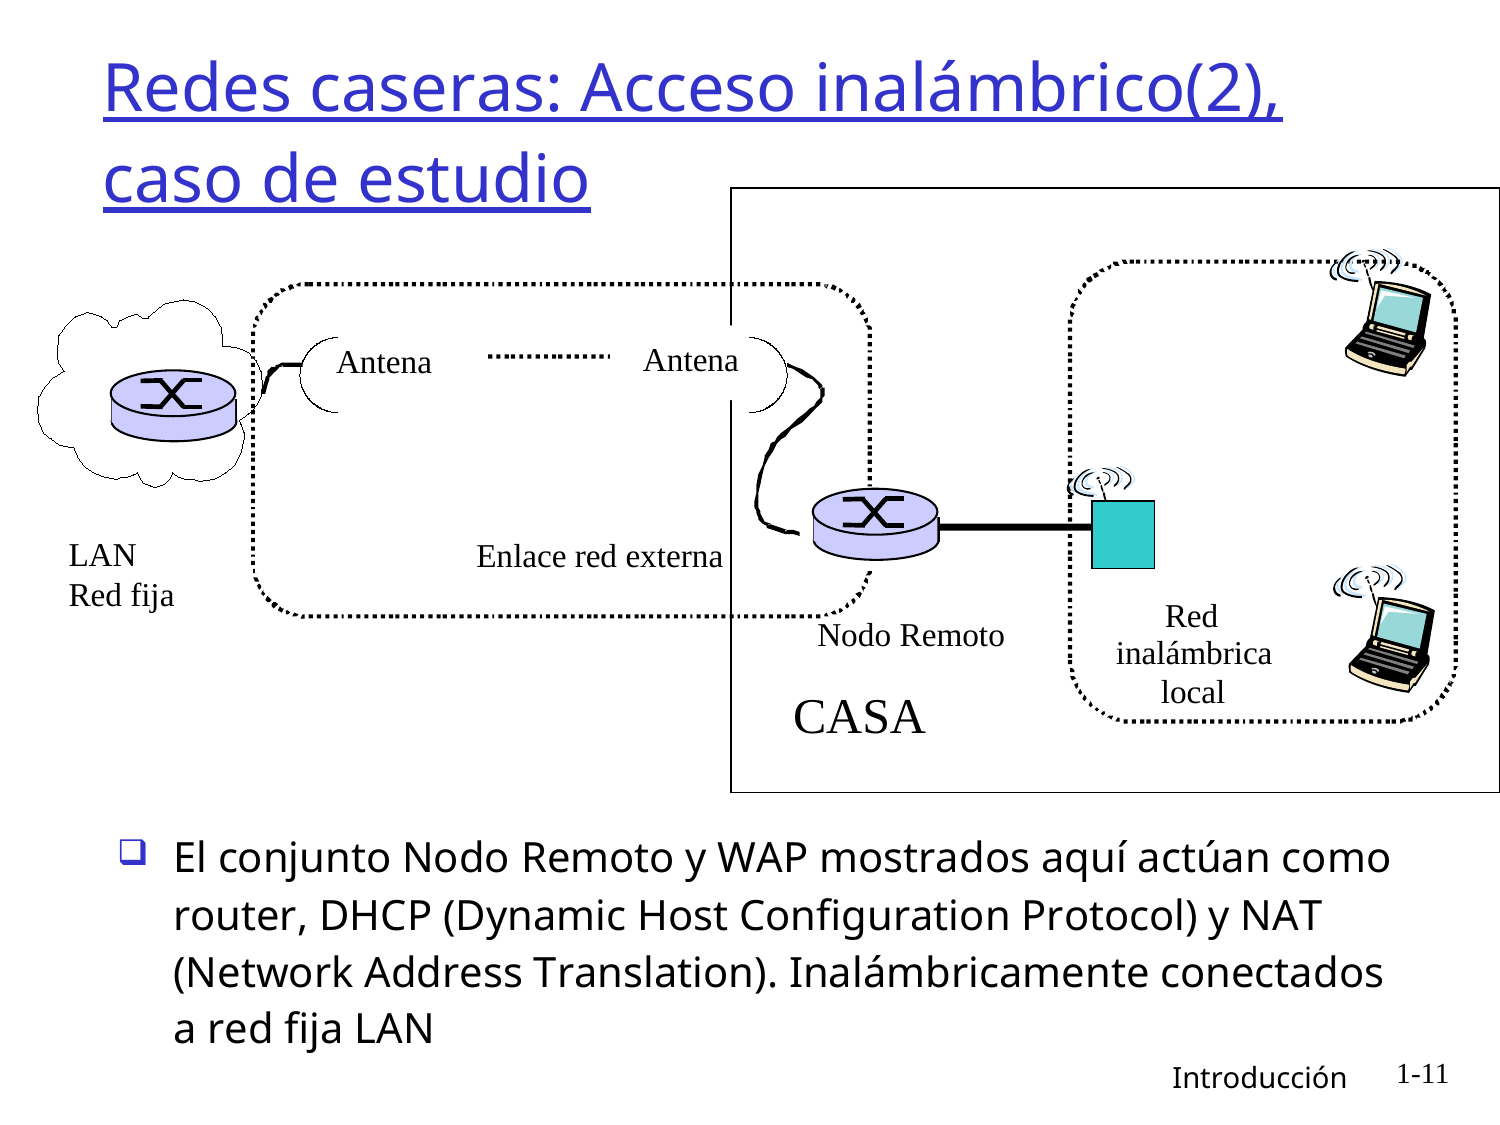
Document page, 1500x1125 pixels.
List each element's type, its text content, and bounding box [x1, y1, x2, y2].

text_box Antena [335, 340, 433, 381]
text_box [1428, 705, 1434, 712]
text_box [271, 602, 278, 609]
text_box [1445, 292, 1452, 299]
text_box [855, 302, 862, 310]
text_box [830, 284, 837, 291]
text_box [1447, 680, 1454, 687]
text_box [1430, 275, 1438, 281]
text_box [279, 288, 287, 293]
text_box Nodo Remoto [817, 612, 1006, 653]
text_box [288, 284, 295, 291]
text_box [1098, 267, 1105, 273]
text_box [254, 315, 260, 322]
text_box [263, 302, 268, 310]
text_box [277, 606, 284, 613]
text_box [267, 296, 274, 303]
list El conjunto Nodo Remoto y WAP mostrados aquí actúan como router, DHCP (Dynamic Host Configuration Protocol) y NAT (Network Address Translation). Inalámbricamente conectados a red fija LAN [102, 820, 1428, 1053]
text_box [265, 595, 272, 603]
text_box [1449, 300, 1454, 308]
text_box [110, 370, 237, 442]
text_box Red [1164, 593, 1219, 630]
text_box [1441, 286, 1448, 293]
picture [1329, 246, 1432, 377]
text_box CASA [778, 676, 942, 752]
text_box [262, 313, 487, 417]
text_box [1435, 698, 1440, 706]
text_box [256, 583, 262, 590]
text_box [1400, 717, 1407, 724]
text_box [859, 309, 866, 316]
picture [1066, 464, 1155, 569]
text_box [1086, 276, 1093, 283]
text_box [1107, 263, 1112, 271]
text_box [855, 591, 862, 598]
text_box [801, 484, 1066, 569]
text_box [1437, 280, 1444, 287]
title Redes caseras: Acceso inalámbrico(2), caso de estudio [87, 36, 1430, 226]
text_box Enlace red externa [476, 534, 724, 575]
text_box LAN Red fija [68, 533, 176, 613]
text_box [1092, 501, 1155, 569]
text_box [1425, 270, 1431, 277]
text_box [851, 597, 856, 605]
text_box [1070, 302, 1077, 310]
text_box [1414, 713, 1421, 720]
text_box Antena [642, 337, 740, 378]
text_box inalámbrica [1115, 630, 1273, 671]
text_box [1443, 686, 1450, 693]
picture [1332, 562, 1435, 693]
text_box [304, 282, 313, 287]
text_box [601, 311, 825, 536]
text_box local [1160, 669, 1226, 710]
text_box [1082, 694, 1087, 702]
text_box [1439, 692, 1446, 700]
text_box [1092, 272, 1100, 279]
